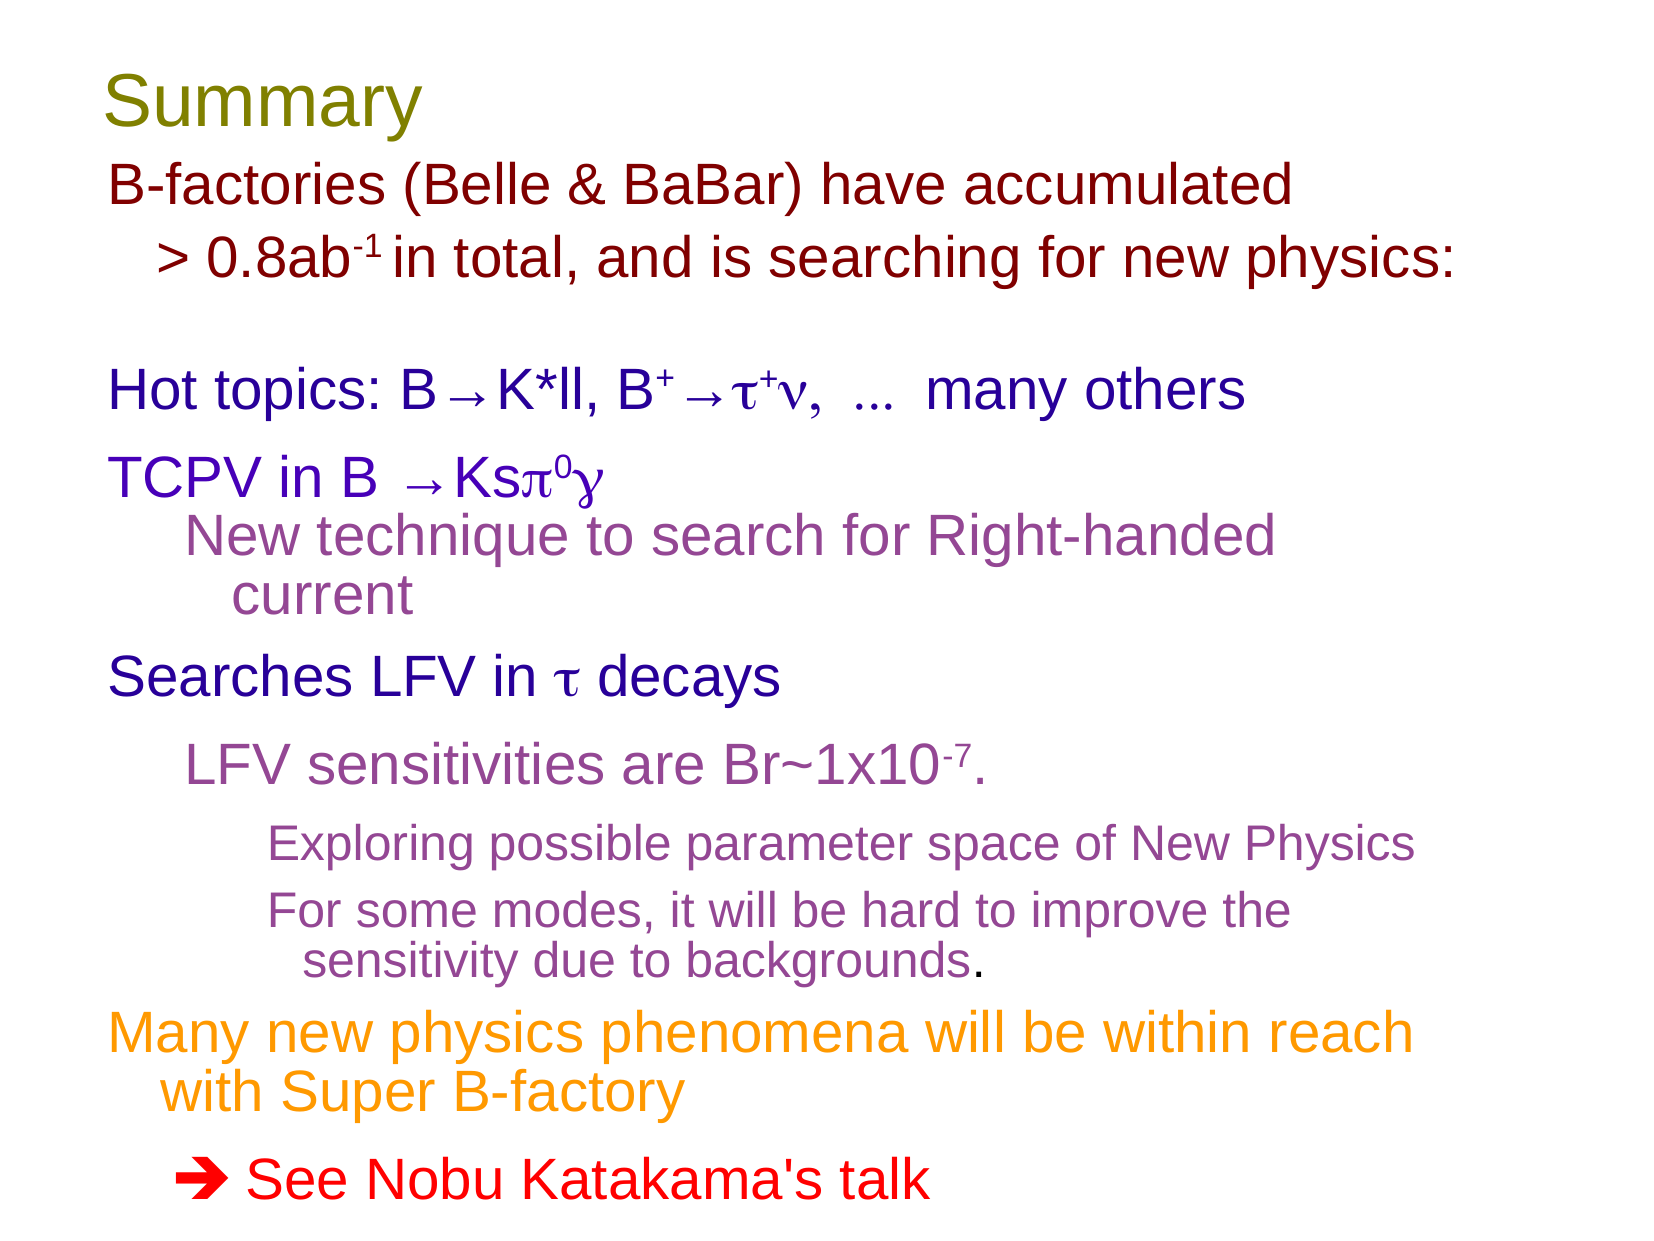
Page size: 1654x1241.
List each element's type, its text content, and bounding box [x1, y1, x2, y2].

list B-factories (Belle & BaBar) have accumulated > 0.8ab-1 in total, and is searching for new physics: Hot topics: B→K*ll, B+→t+n, ... many others TCPV in B →Ksp0g New technique to search for Right-handed current Searches LFV in t decays LFV sensitivities are Br~1x10-7. Exploring possible parameter space of New Physics For some modes, it will be hard to improve the sensitivity due to backgrounds. Many new physics phenomena will be within reach with Super B-factory  See Nobu Katakama's talk [75, 150, 1474, 1241]
title Summary [87, 24, 1438, 150]
